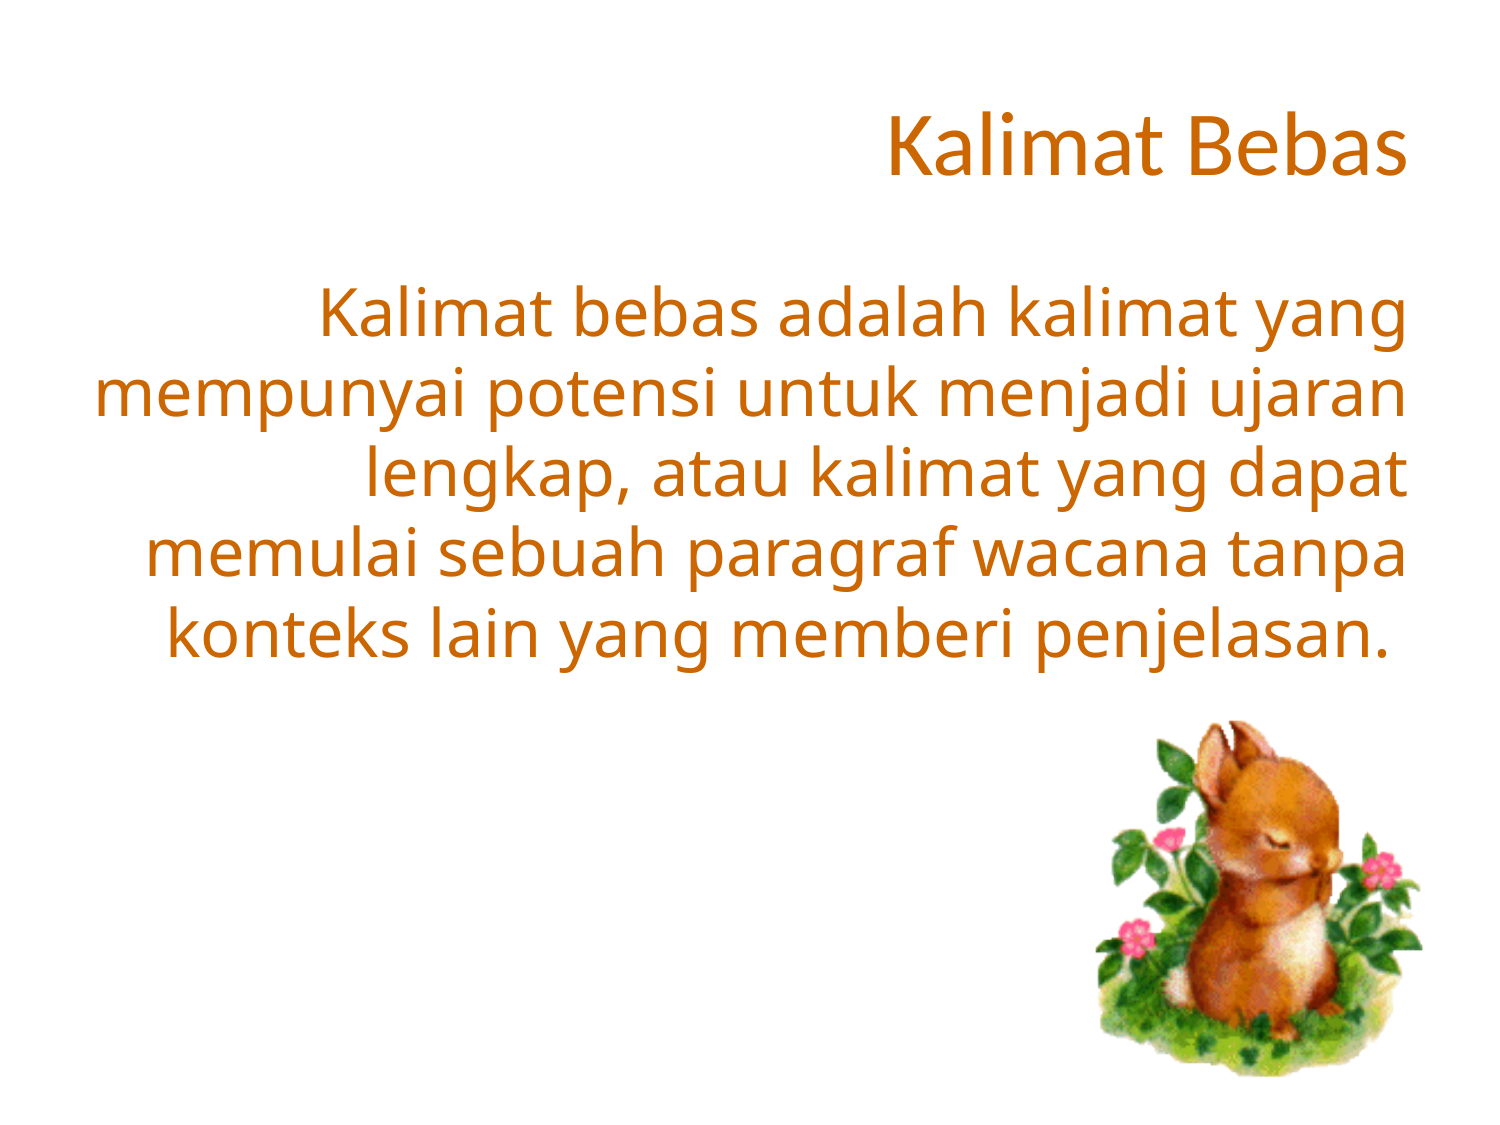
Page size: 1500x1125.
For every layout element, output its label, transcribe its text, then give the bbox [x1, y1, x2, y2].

title Kalimat Bebas [75, 45, 1425, 233]
picture [1087, 712, 1428, 1080]
list Kalimat bebas adalah kalimat yang mempunyai potensi untuk menjadi ujaran lengkap, atau kalimat yang dapat memulai sebuah paragraf wacana tanpa konteks lain yang memberi penjelasan. [75, 262, 1425, 1005]
